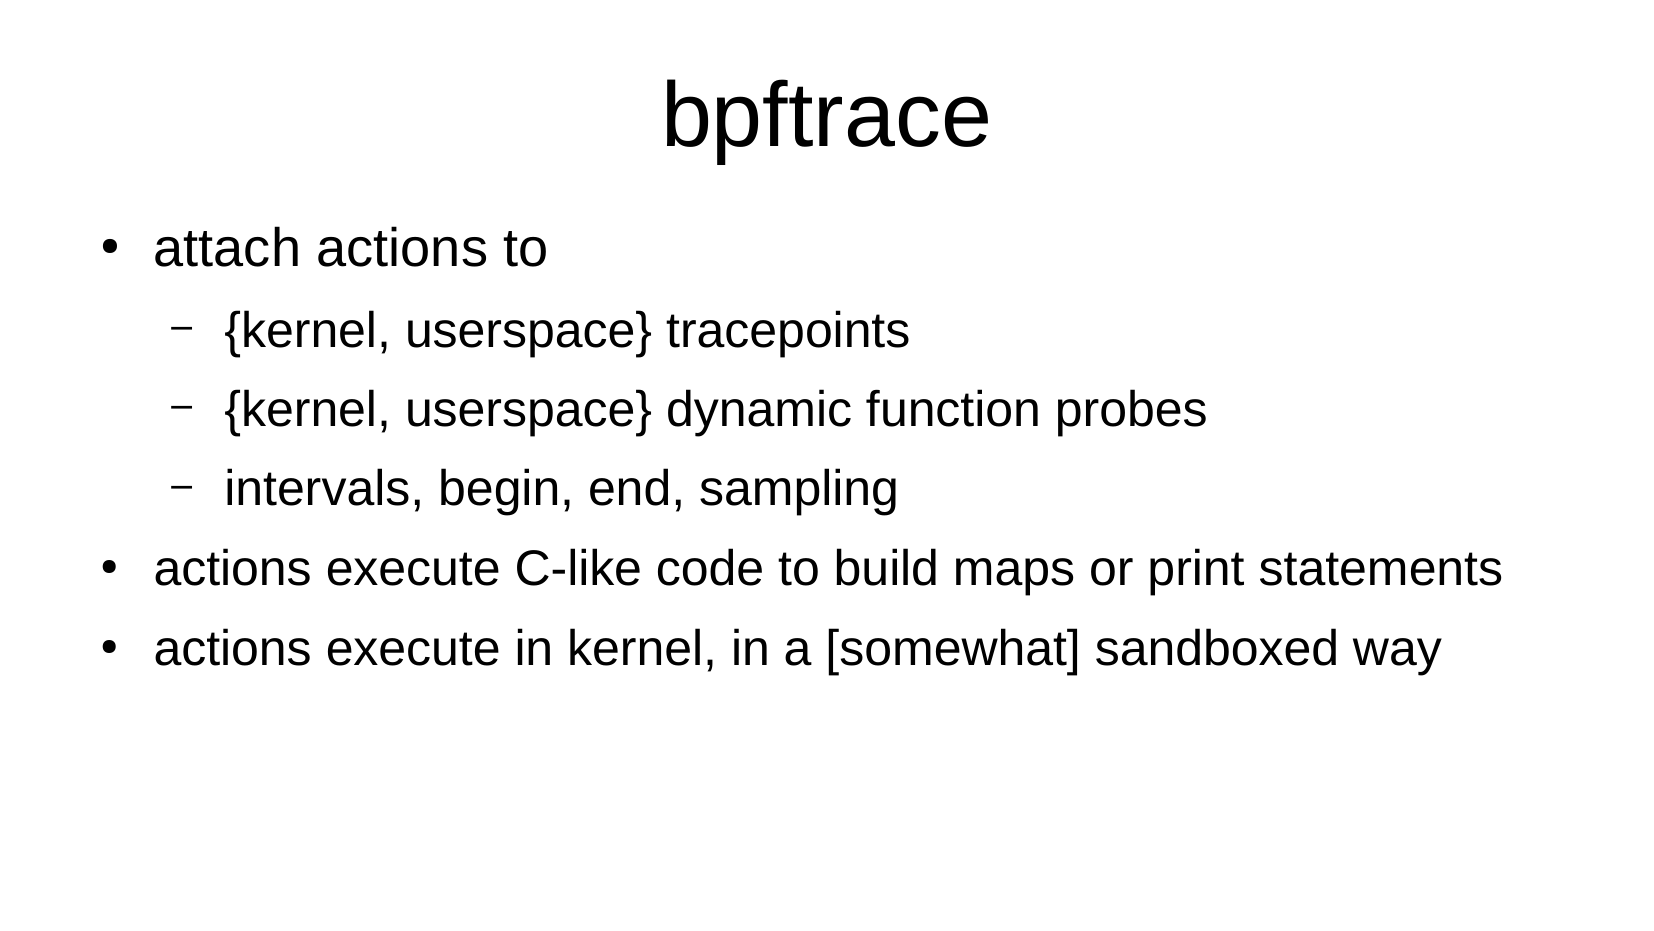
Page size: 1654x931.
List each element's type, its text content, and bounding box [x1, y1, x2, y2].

title bpftrace [82, 37, 1571, 193]
list attach actions to {kernel, userspace} tracepoints {kernel, userspace} dynamic function probes intervals, begin, end, sampling actions execute C-like code to build maps or print statements actions execute in kernel, in a [somewhat] sandboxed way [82, 217, 1571, 758]
